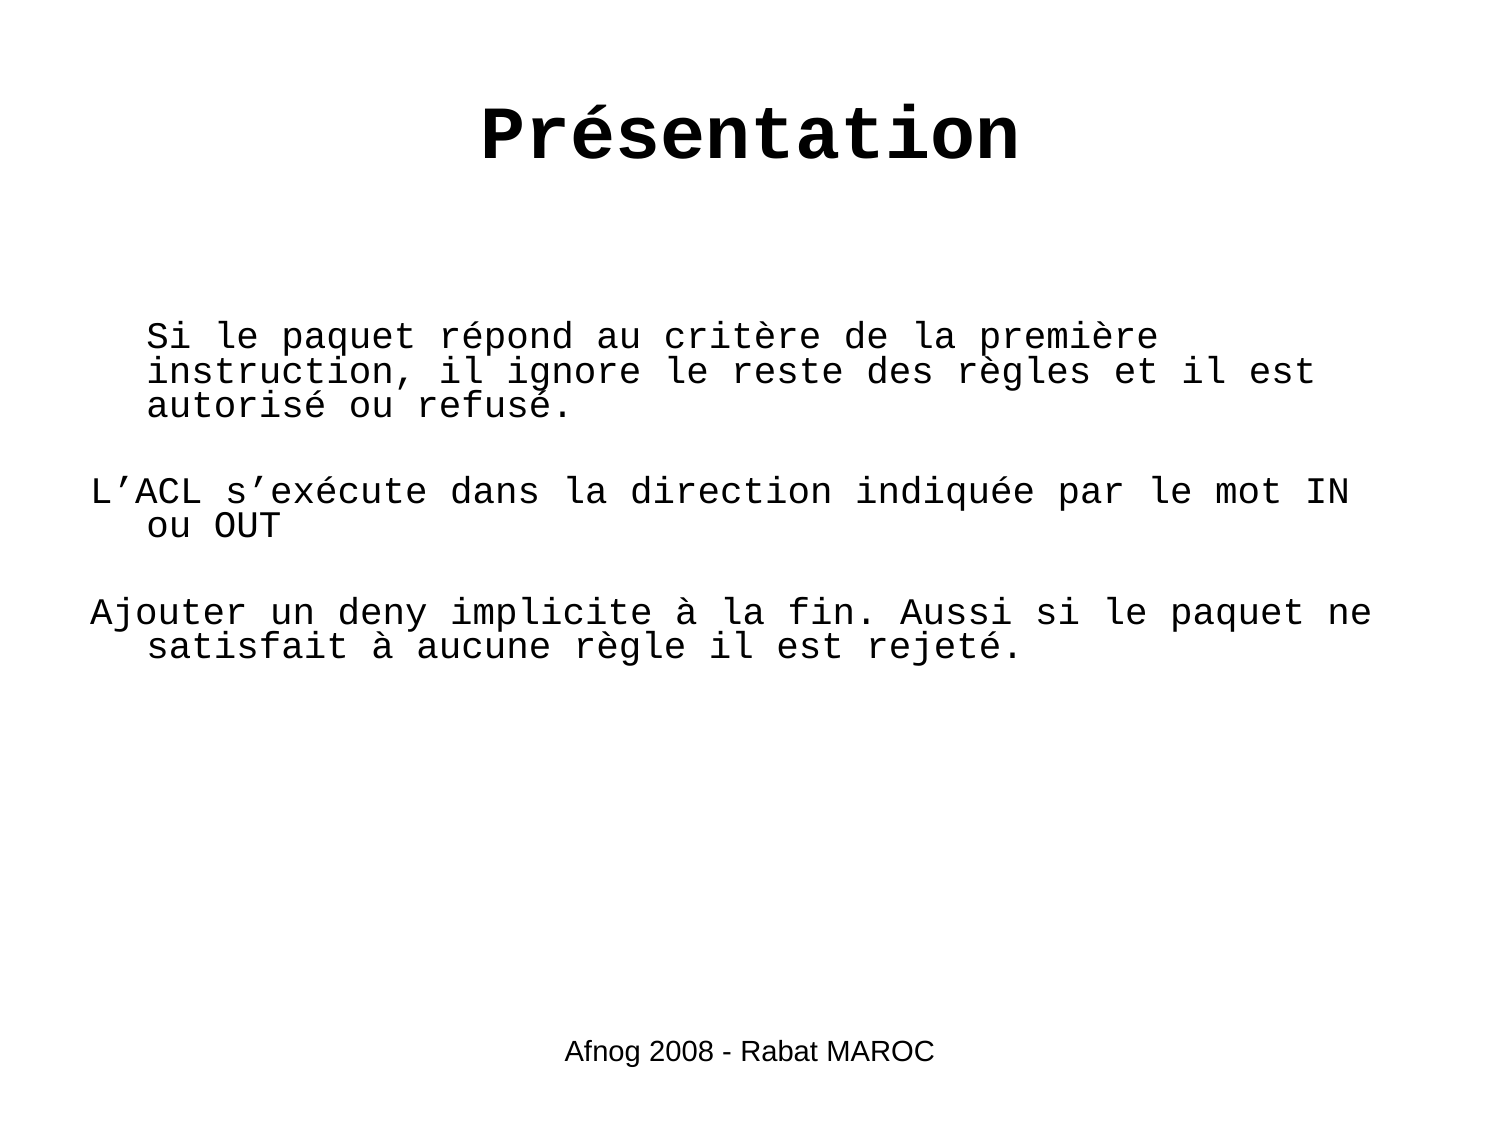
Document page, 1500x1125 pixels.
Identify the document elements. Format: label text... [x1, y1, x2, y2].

text_box Afnog 2008 - Rabat MAROC [512, 1024, 988, 1103]
title Présentation [75, 45, 1426, 233]
list Si le paquet répond au critère de la première instruction, il ignore le reste des règles et il est autorisé ou refusé. L’ACL s’exécute dans la direction indiquée par le mot IN ou OUT Ajouter un deny implicite à la fin. Aussi si le paquet ne satisfait à aucune règle il est rejeté. [75, 262, 1426, 1006]
